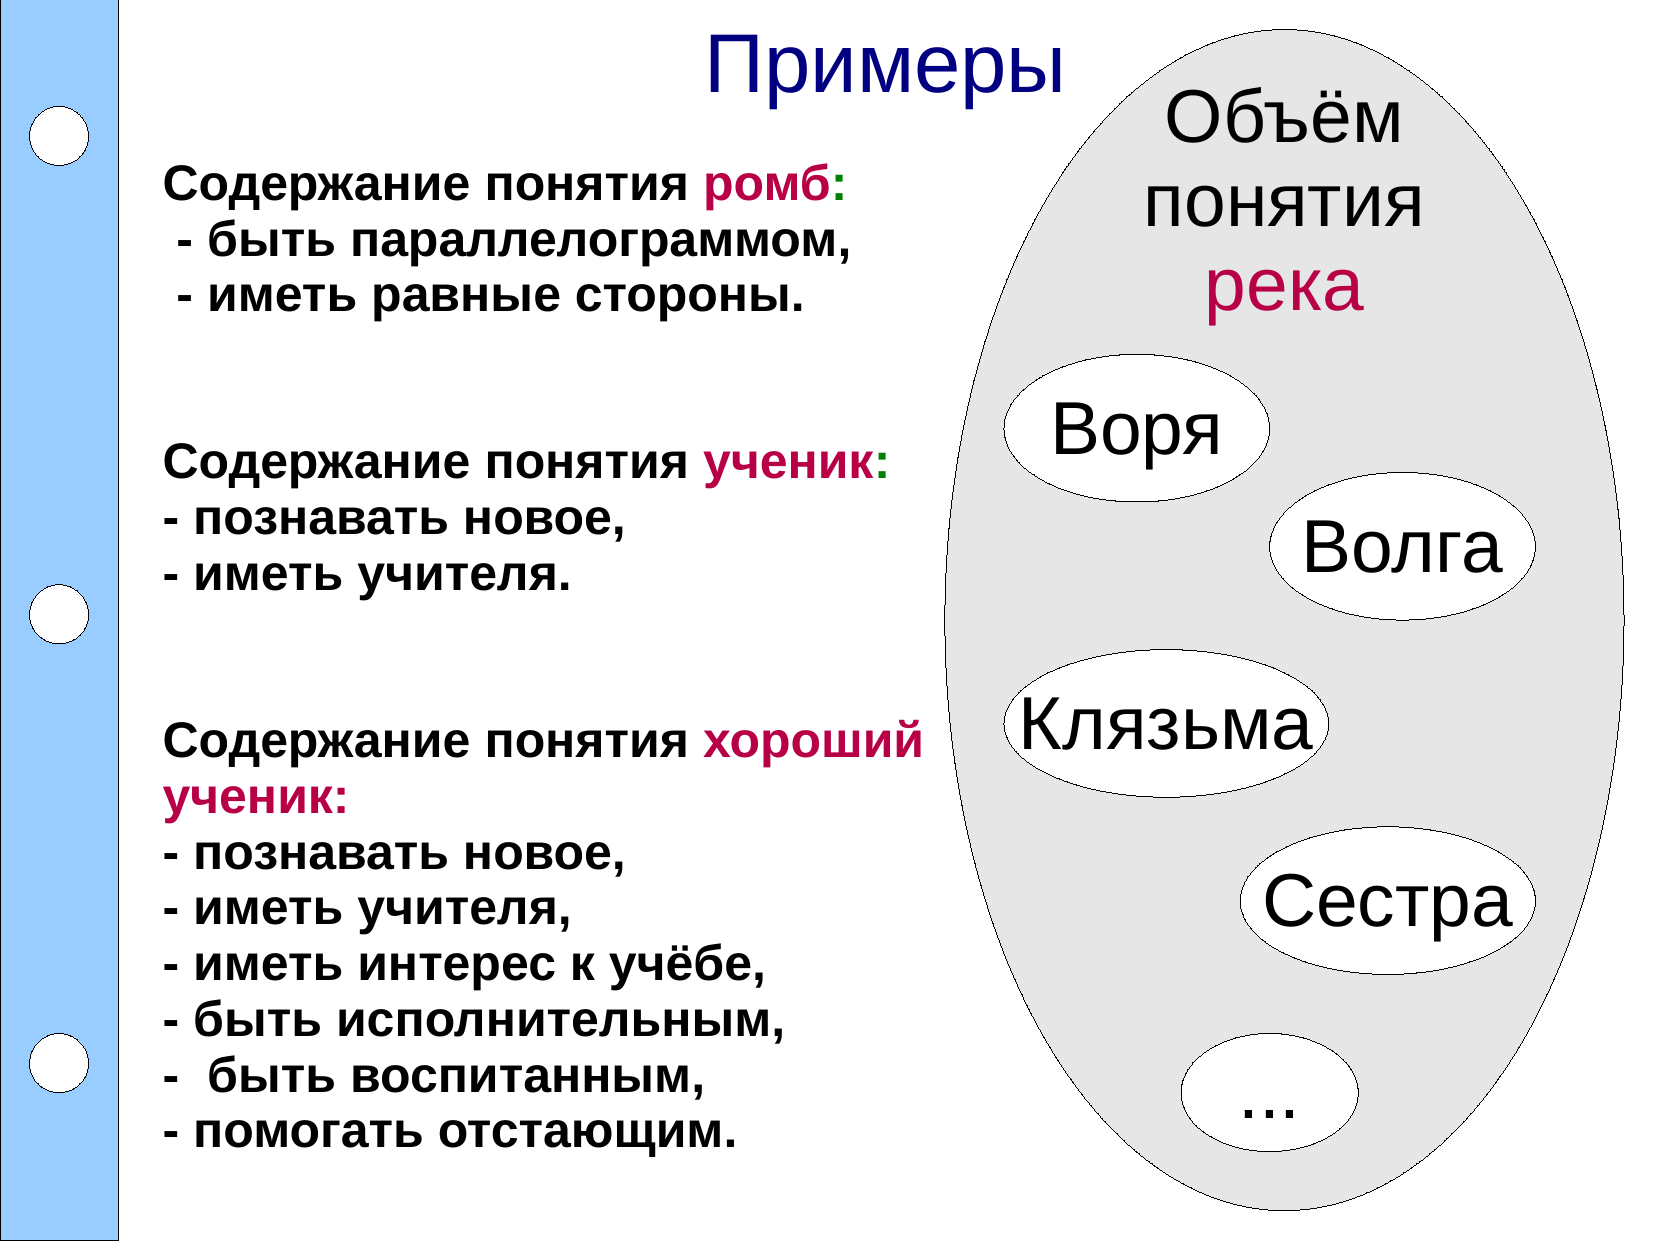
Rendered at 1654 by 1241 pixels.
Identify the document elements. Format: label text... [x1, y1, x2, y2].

text_box [0, 0, 119, 1241]
text_box Сестра [1240, 826, 1536, 975]
text_box Воря [1003, 354, 1270, 502]
text_box ... [1181, 1033, 1359, 1152]
text_box Волга [1269, 472, 1536, 621]
text_box Содержание понятия ромб: - быть параллелограммом, - иметь равные стороны. Содержание понятия ученик: - познавать новое, - иметь учителя. Содержание понятия хороший ученик: - познавать новое, - иметь учителя, - иметь интерес к учёбе, - быть исполнительным, - быть воспитанным, - помогать отстающим. [147, 147, 945, 1189]
text_box Примеры [561, 10, 1211, 119]
text_box Клязьма [1003, 649, 1329, 798]
text_box Объём понятия река [944, 29, 1625, 1211]
